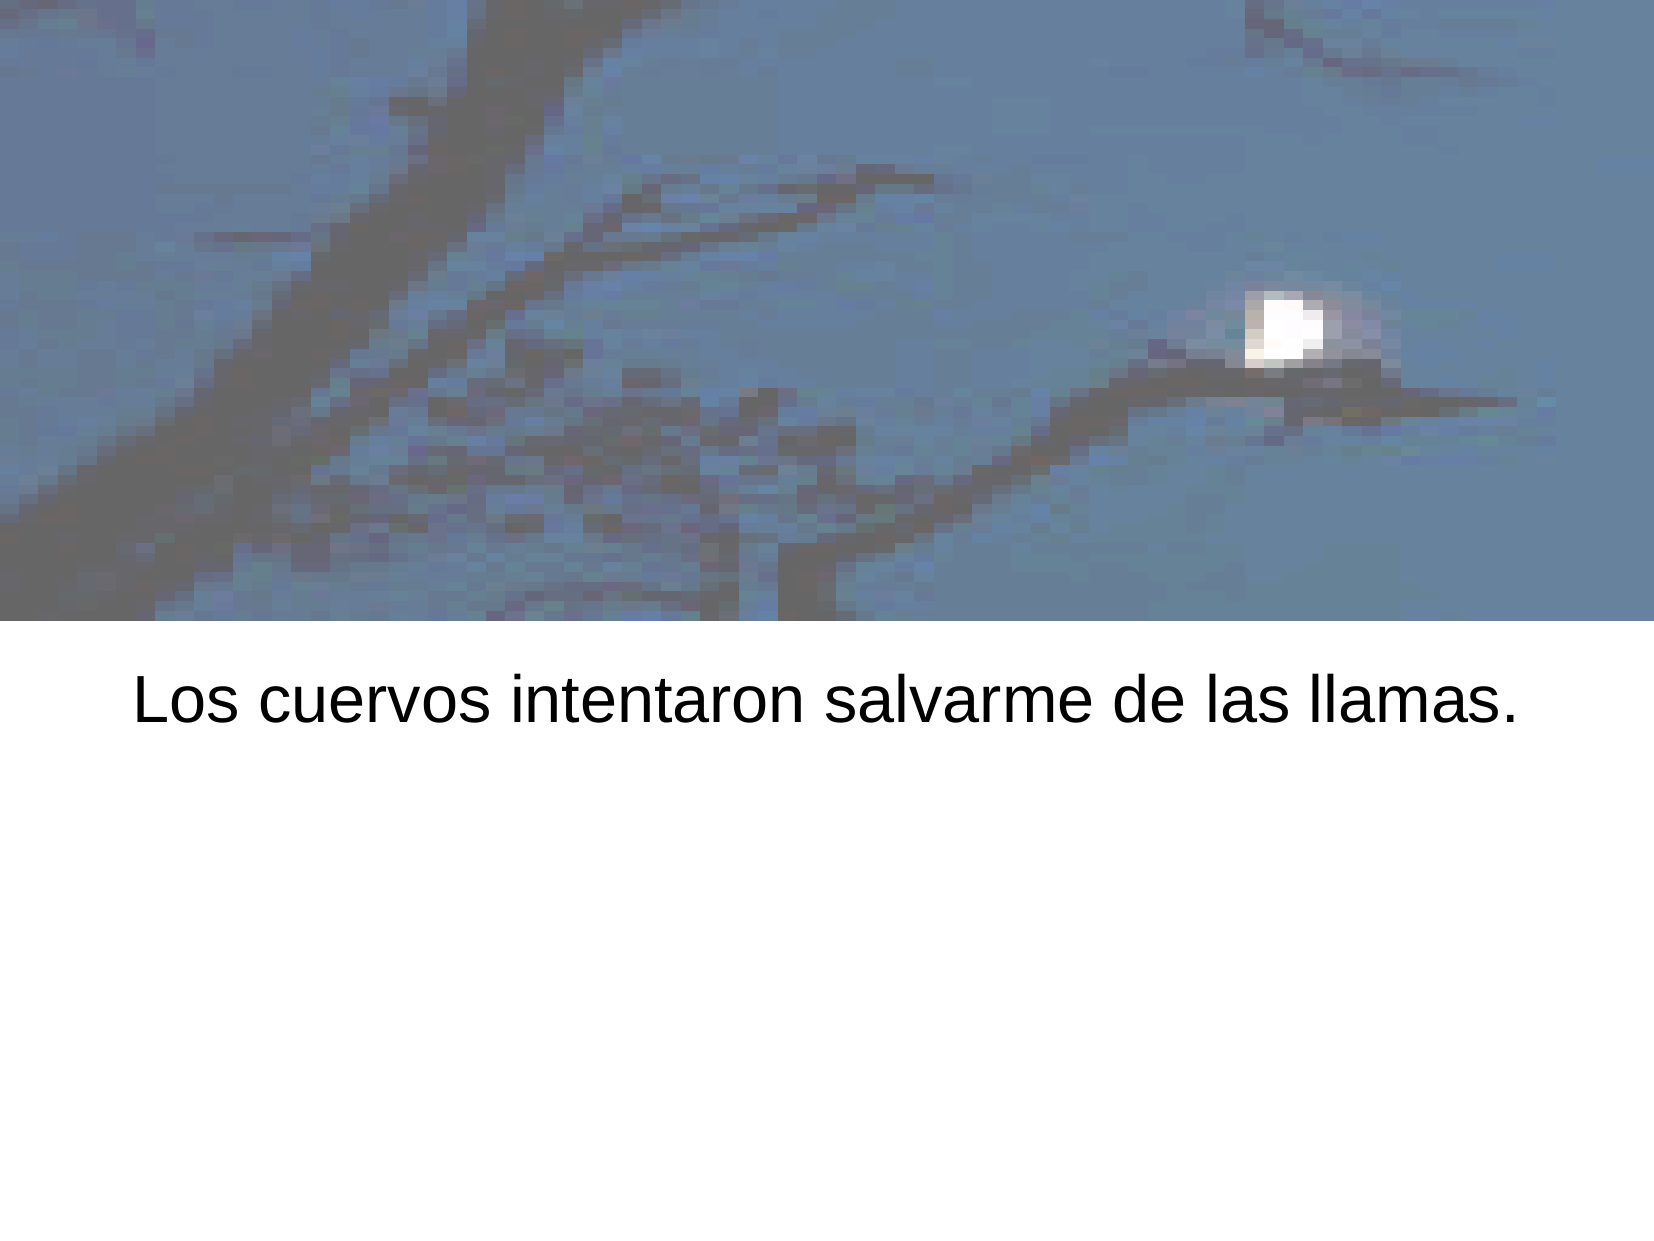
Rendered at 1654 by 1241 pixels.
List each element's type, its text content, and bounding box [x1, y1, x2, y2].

text_box Los cuervos intentaron salvarme de las llamas. [82, 621, 1571, 1102]
picture [0, 0, 1654, 621]
